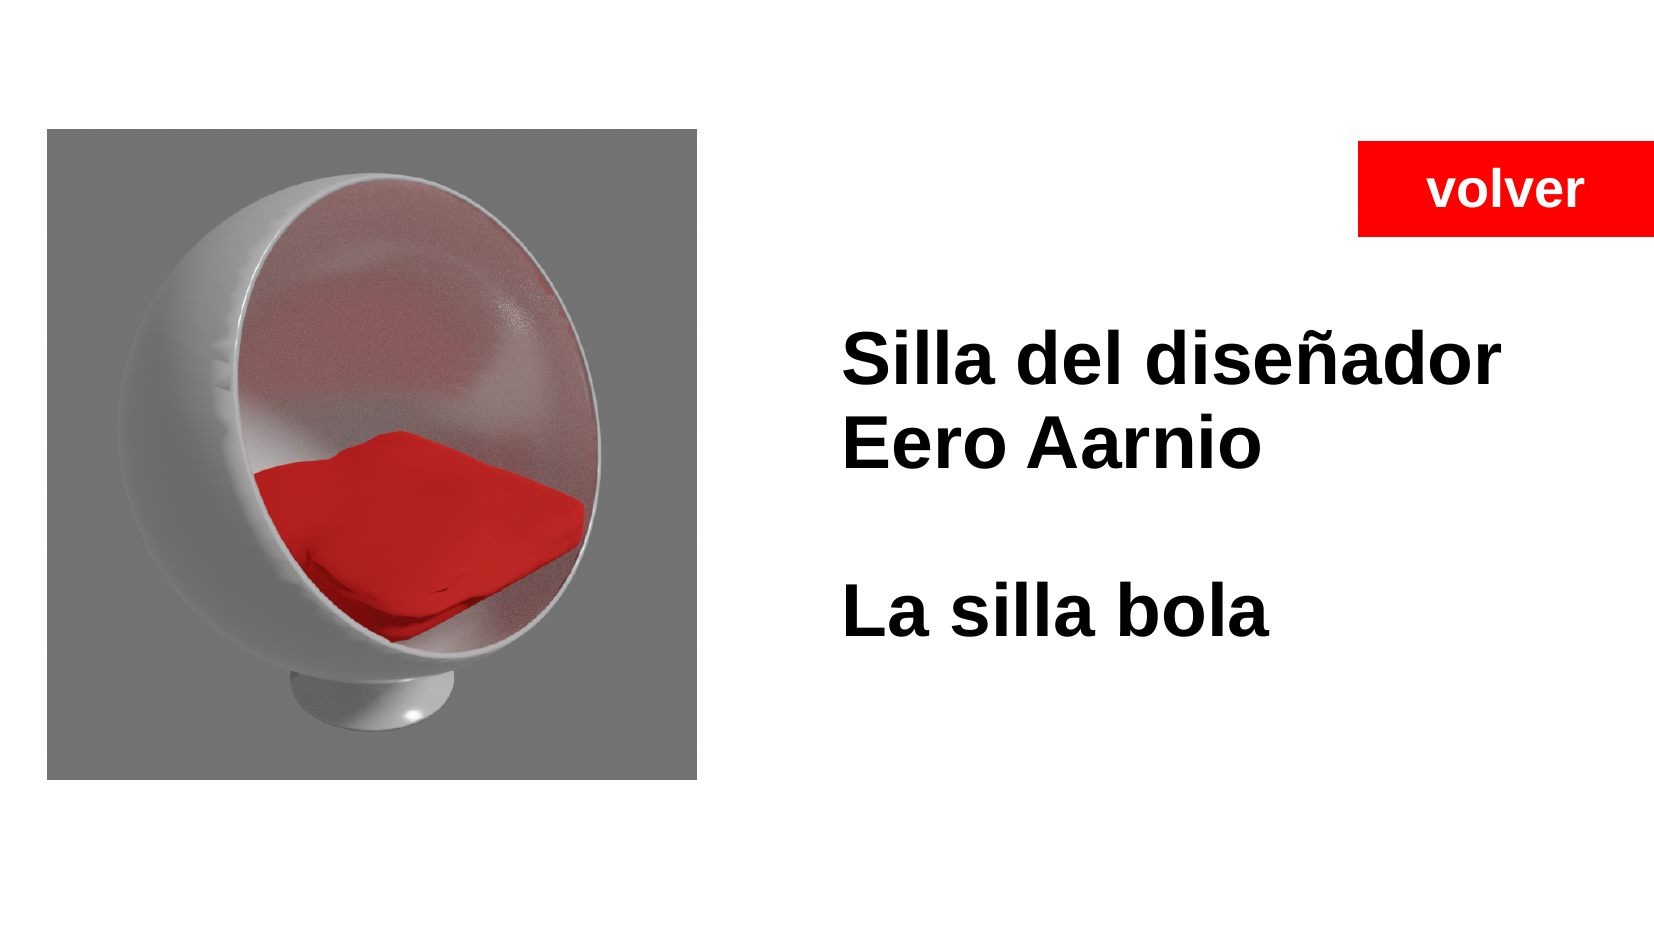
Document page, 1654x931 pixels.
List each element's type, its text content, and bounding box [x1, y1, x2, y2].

picture [47, 129, 697, 780]
text_box Silla del diseñador Eero Aarnio La silla bola [826, 309, 1560, 745]
text_box volver [1358, 141, 1654, 237]
